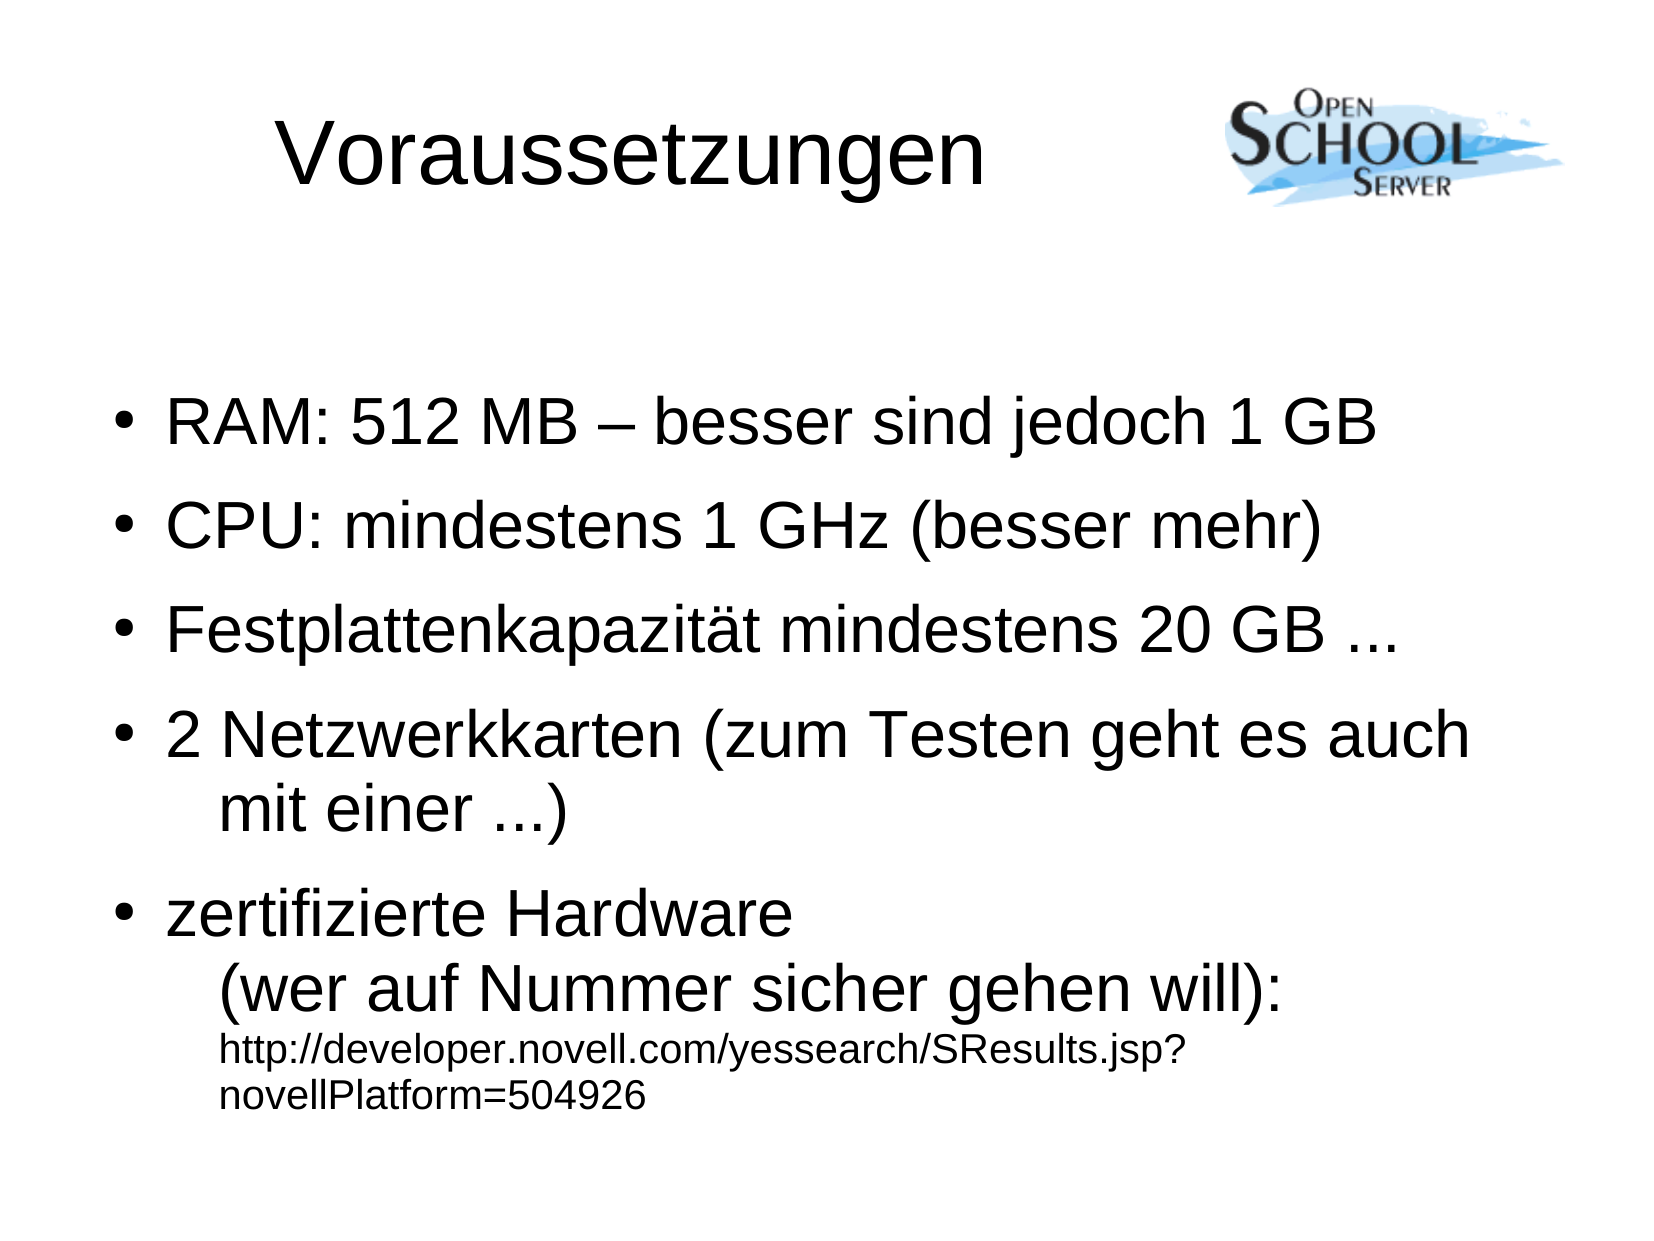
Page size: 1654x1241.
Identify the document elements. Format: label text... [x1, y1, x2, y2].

list RAM: 512 MB – besser sind jedoch 1 GB CPU: mindestens 1 GHz (besser mehr) Festplattenkapazität mindestens 20 GB ... 2 Netzwerkkarten (zum Testen geht es auch mit einer ...) zertifizierte Hardware (wer auf Nummer sicher gehen will): http://developer.novell.com/yessearch/SResults.jsp?novellPlatform=504926 [76, 383, 1565, 1072]
picture [1225, 82, 1565, 207]
title Voraussetzungen [82, 49, 1182, 257]
